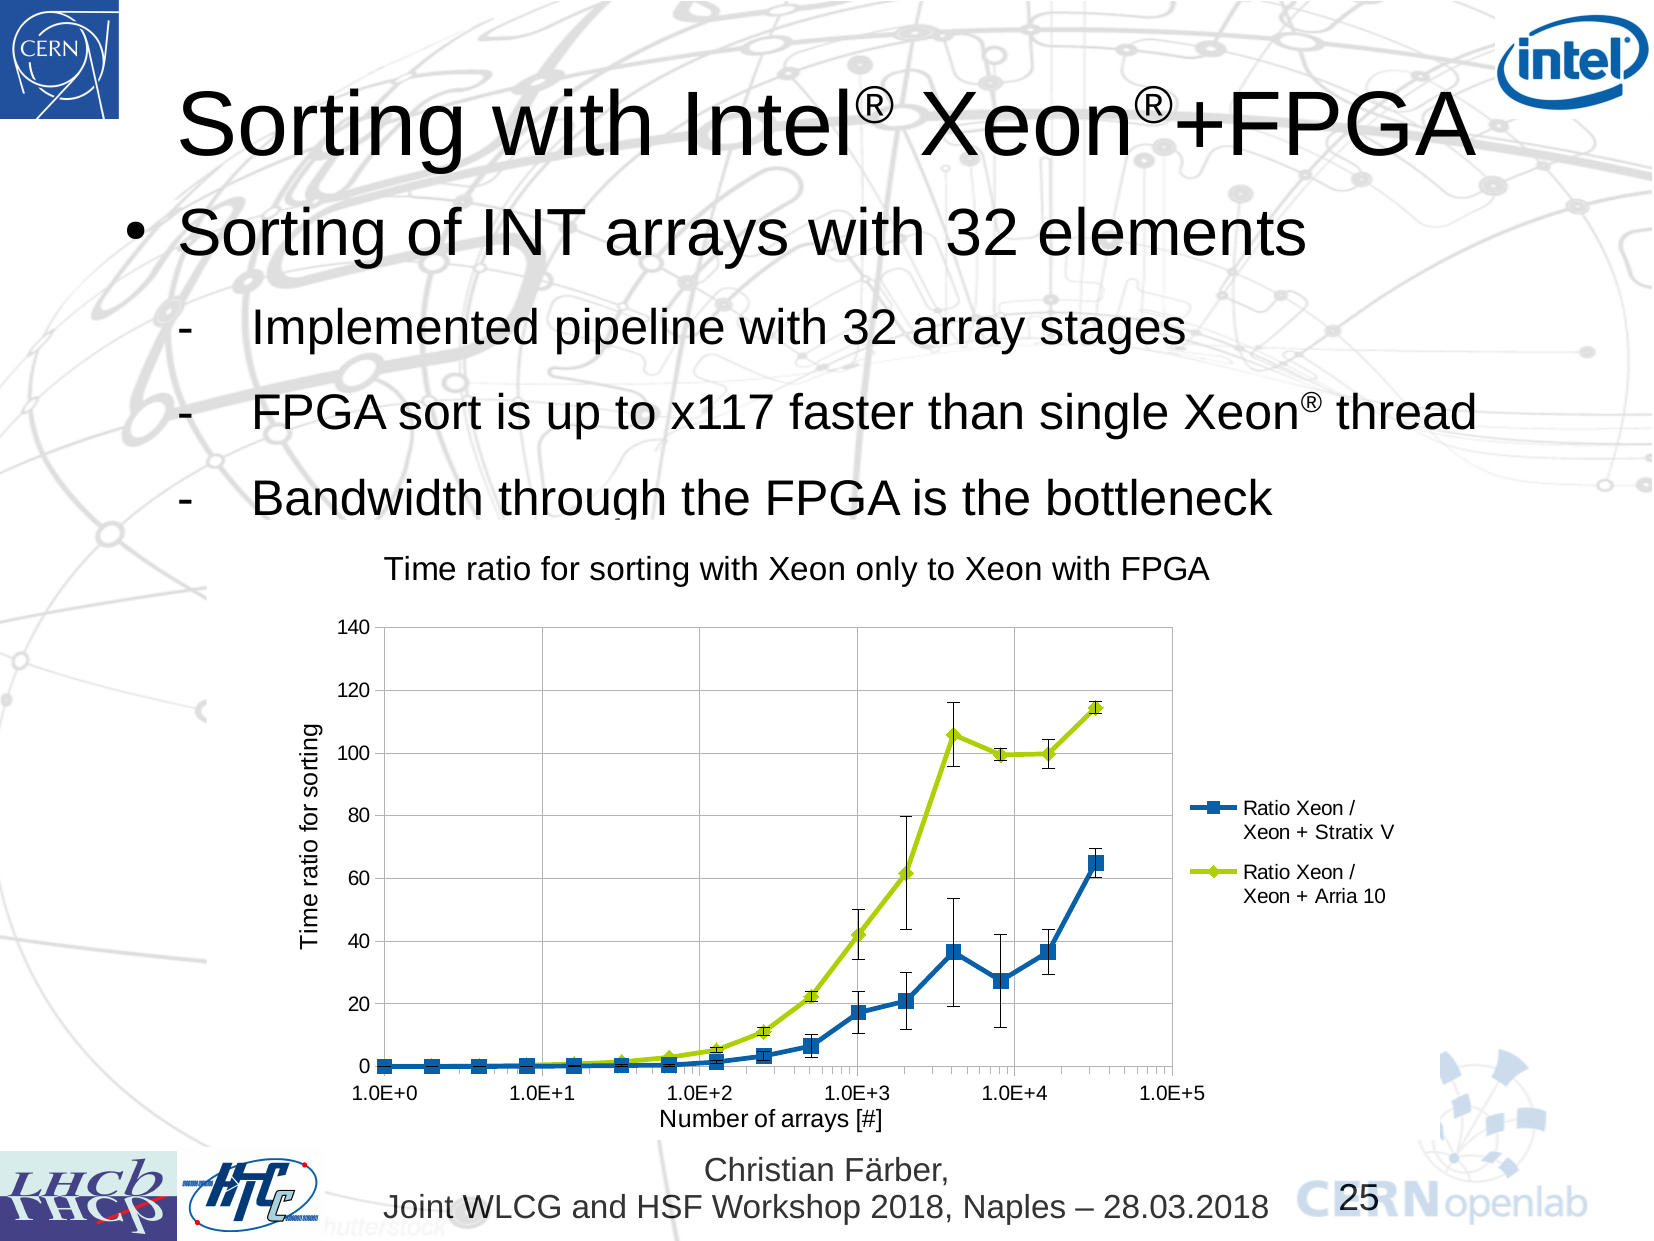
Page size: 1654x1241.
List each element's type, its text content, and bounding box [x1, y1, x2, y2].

picture [0, 0, 119, 119]
title Sorting with Intel® Xeon®+FPGA [82, 19, 1571, 227]
picture [0, 1151, 106, 1241]
chart [206, 519, 1440, 1140]
picture [1495, 0, 1654, 119]
list Sorting of INT arrays with 32 elements - Implemented pipeline with 32 array stages - FPGA sort is up to x117 faster than single Xeon® thread - Bandwidth through the FPGA is the bottleneck [106, 194, 1506, 1241]
